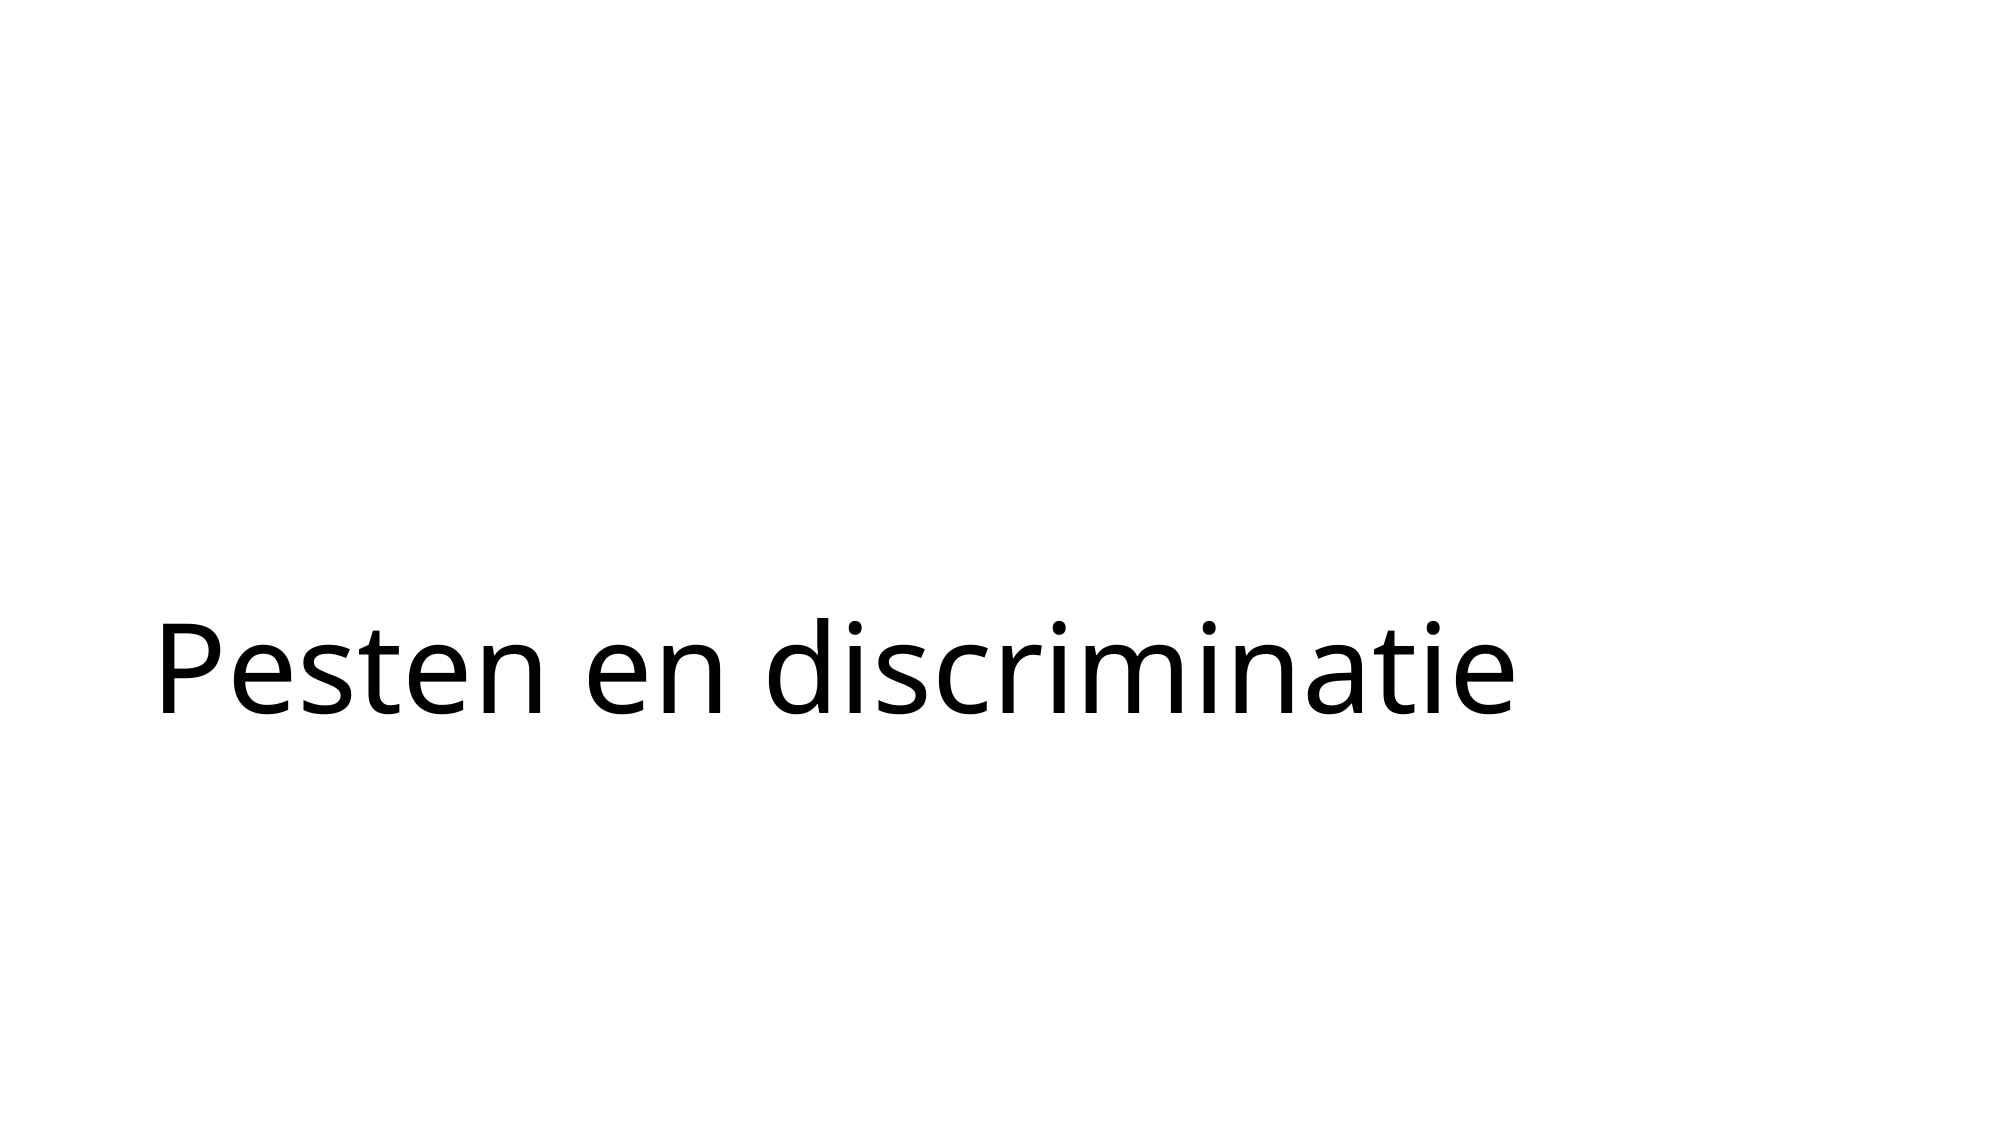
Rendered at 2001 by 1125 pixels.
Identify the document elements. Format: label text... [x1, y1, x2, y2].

title Pesten en discriminatie [136, 280, 1862, 749]
